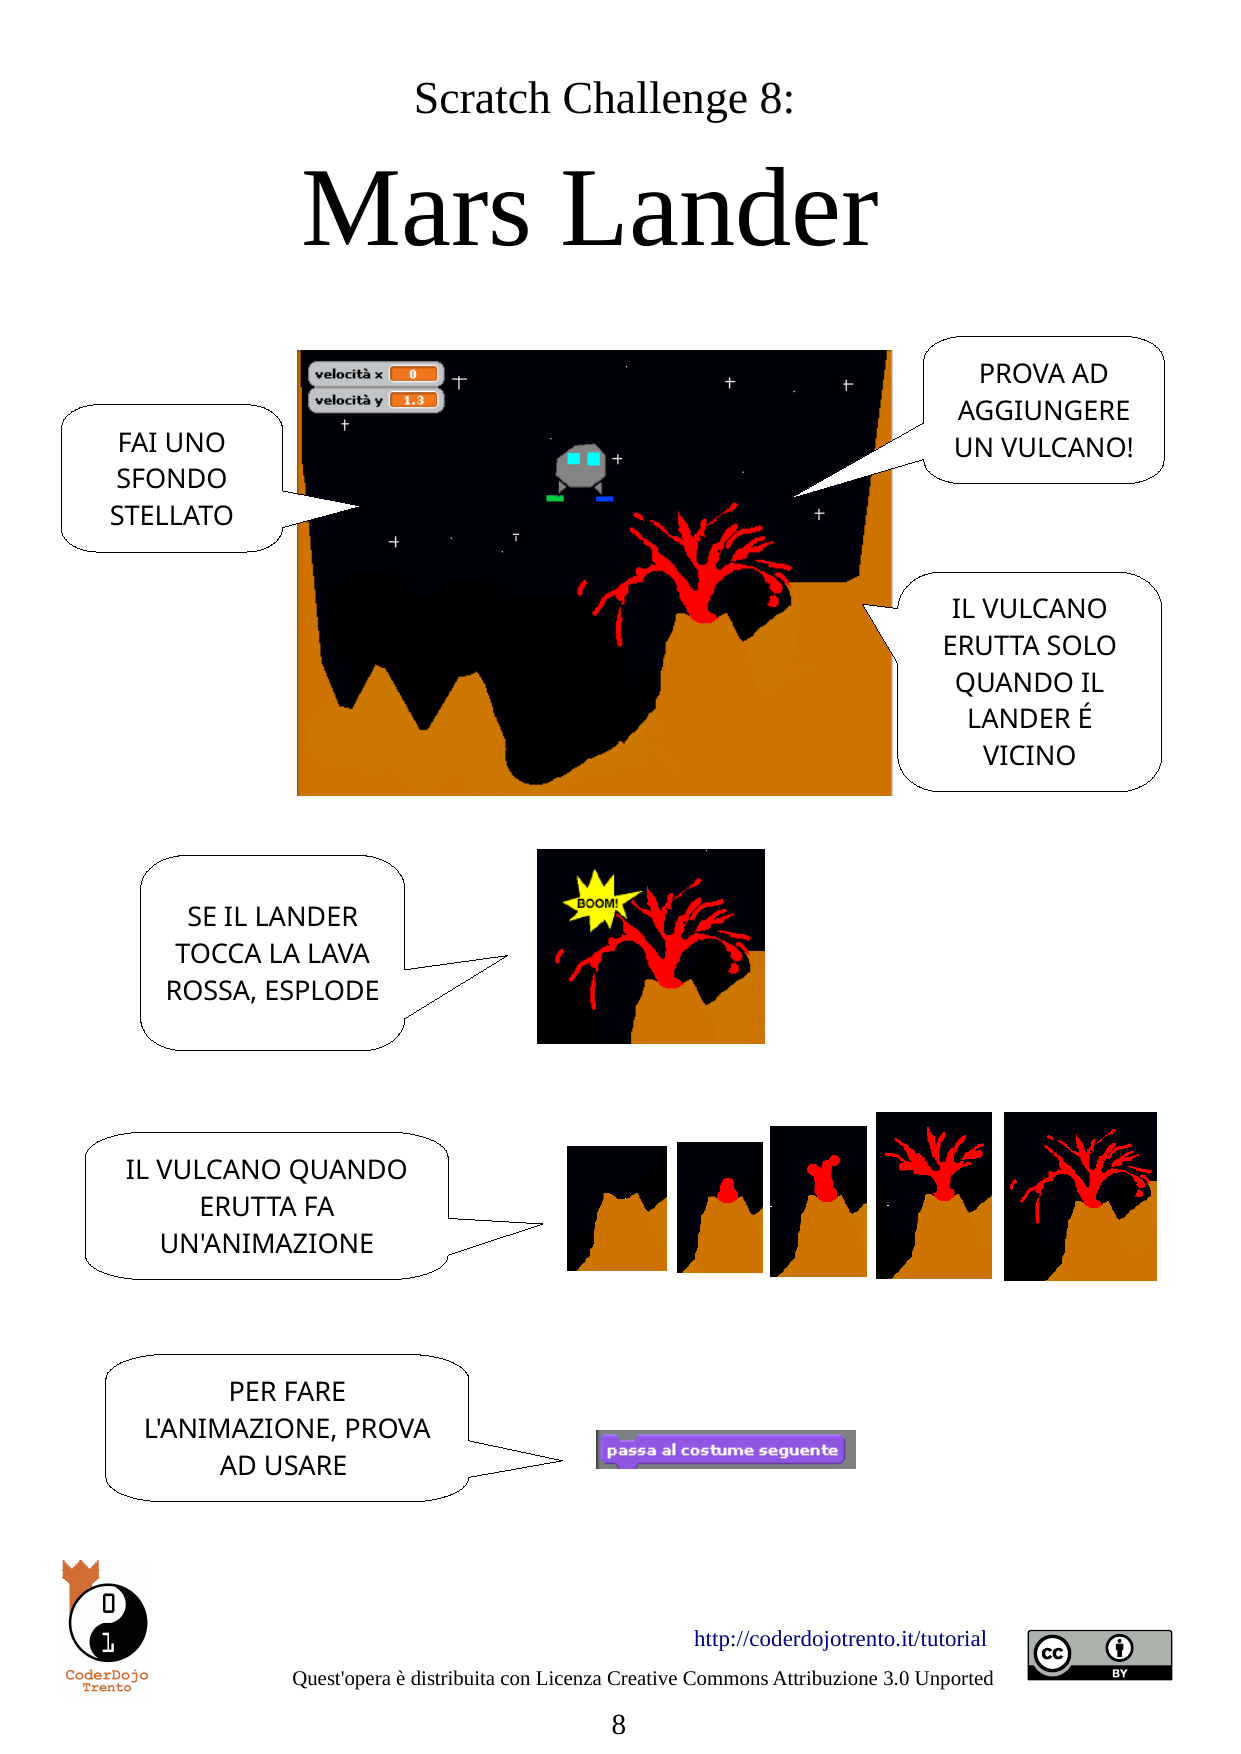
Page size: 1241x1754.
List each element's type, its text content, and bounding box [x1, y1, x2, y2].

text_box PROVA AD AGGIUNGERE UN VULCANO! [788, 336, 1165, 500]
picture [567, 1146, 667, 1271]
text_box SE IL LANDER TOCCA LA LAVA ROSSA, ESPLODE [140, 855, 508, 1051]
text_box IL VULCANO ERUTTA SOLO QUANDO IL LANDER É VICINO [862, 572, 1162, 792]
text_box Scratch Challenge 8: [379, 65, 830, 132]
picture [1004, 1112, 1157, 1281]
picture [770, 1126, 867, 1277]
text_box IL VULCANO QUANDO ERUTTA FA UN'ANIMAZIONE [85, 1132, 543, 1280]
picture [1027, 1629, 1173, 1681]
text_box http://coderdojotrento.it/tutorial [679, 1618, 1021, 1660]
text_box FAI UNO SFONDO STELLATO [61, 404, 362, 553]
text_box Mars Lander [286, 138, 895, 278]
picture [62, 1560, 149, 1701]
picture [537, 849, 765, 1044]
text_box Quest'opera è distribuita con Licenza Creative Commons Attribuzione 3.0 Unported [272, 1659, 1081, 1702]
picture [297, 350, 893, 796]
text_box 8 [596, 1701, 642, 1750]
picture [876, 1112, 992, 1279]
picture [596, 1430, 856, 1469]
picture [677, 1142, 763, 1273]
text_box PER FARE L'ANIMAZIONE, PROVA AD USARE [105, 1354, 563, 1502]
